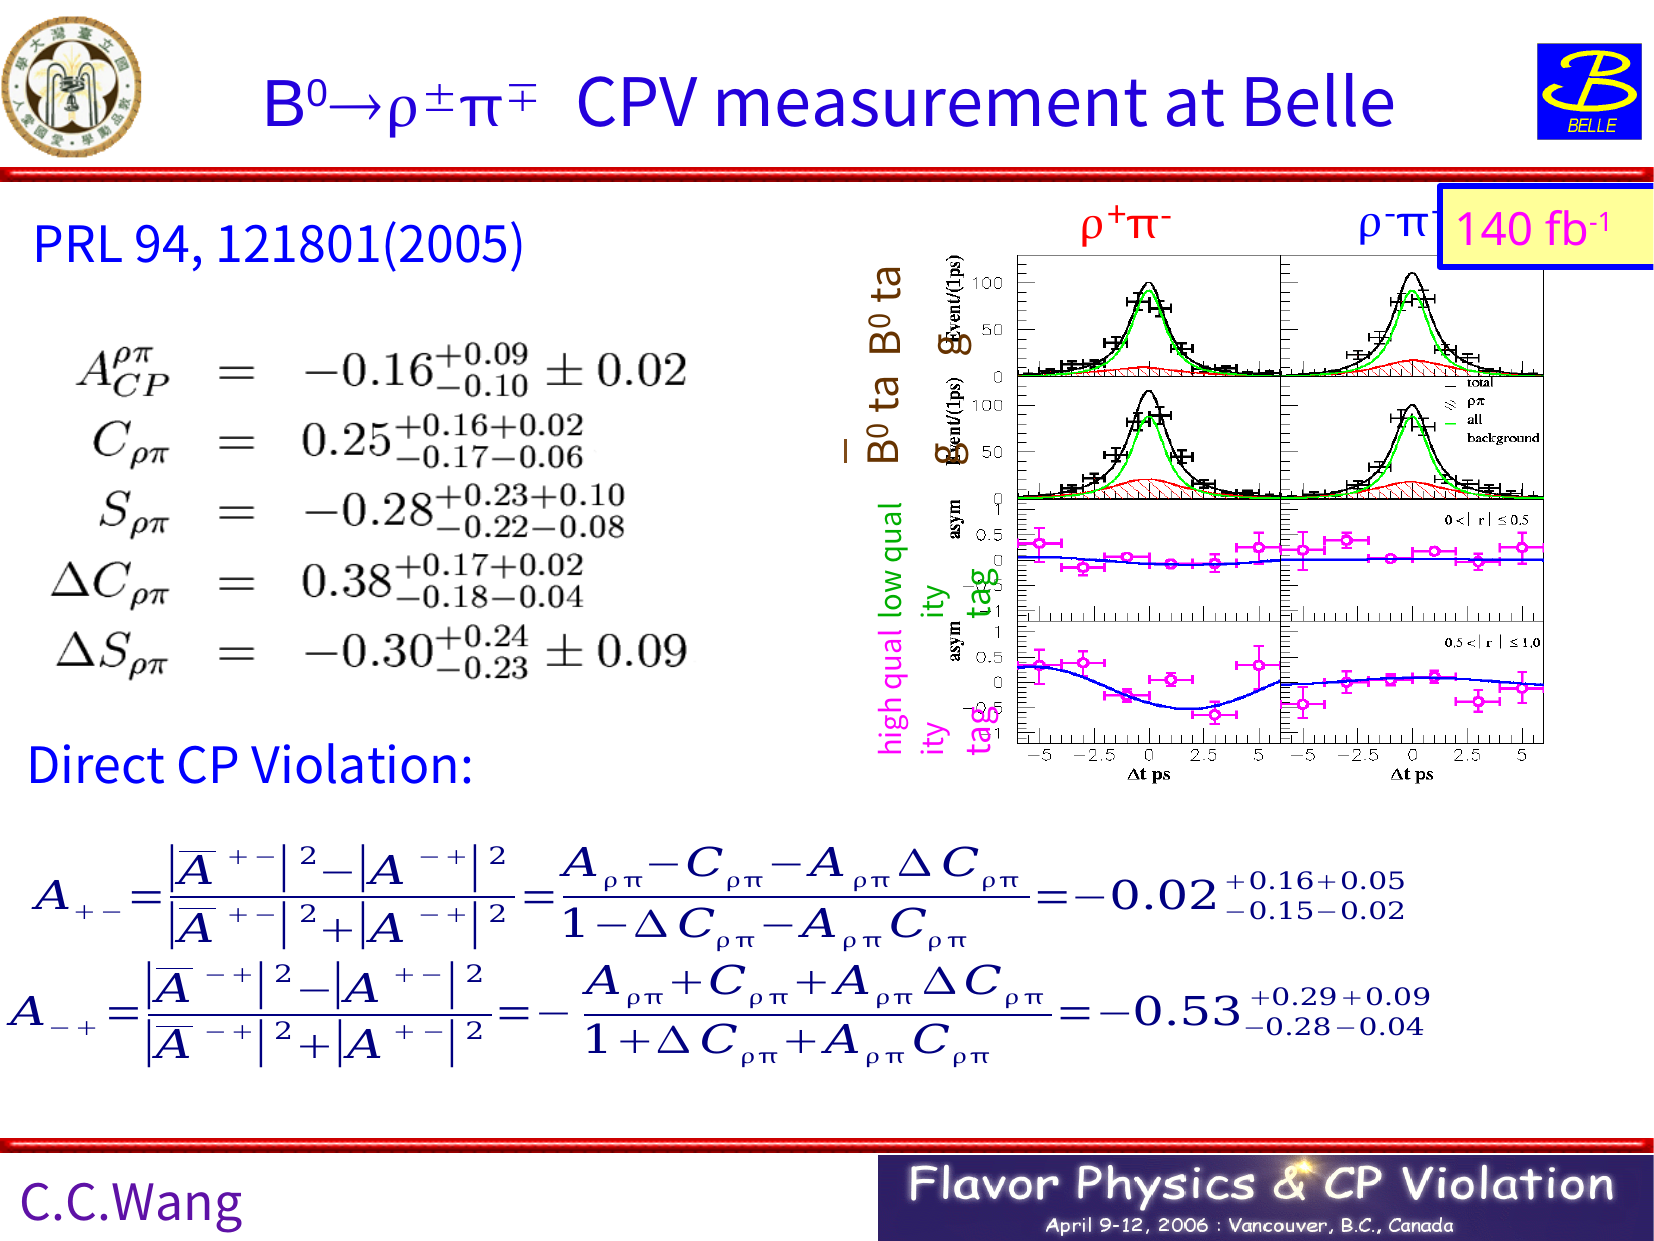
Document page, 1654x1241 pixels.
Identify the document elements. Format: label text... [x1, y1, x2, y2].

picture [0, 167, 1654, 182]
text_box B0 tag [849, 370, 960, 467]
picture [1537, 43, 1642, 140]
text_box 140 fb-1 [1439, 186, 1654, 265]
picture [0, 15, 143, 159]
picture [990, 710, 996, 721]
text_box +- [1078, 180, 1178, 252]
text_box high quality tag [867, 625, 989, 757]
text_box low quality tag [867, 497, 989, 620]
chart [0, 839, 1439, 1073]
picture [963, 338, 969, 352]
picture [932, 193, 1612, 804]
picture [878, 1155, 1654, 1241]
picture [41, 320, 723, 688]
picture [0, 1138, 1654, 1153]
text_box Direct CP Violation: [26, 725, 460, 788]
text_box B0 tag [852, 260, 963, 357]
picture [990, 572, 996, 583]
title B0±∓ CPV measurement at Belle [140, 22, 1520, 173]
text_box -+ [1356, 177, 1456, 250]
text_box PRL 94, 121801(2005) [21, 204, 542, 280]
picture [960, 447, 966, 461]
